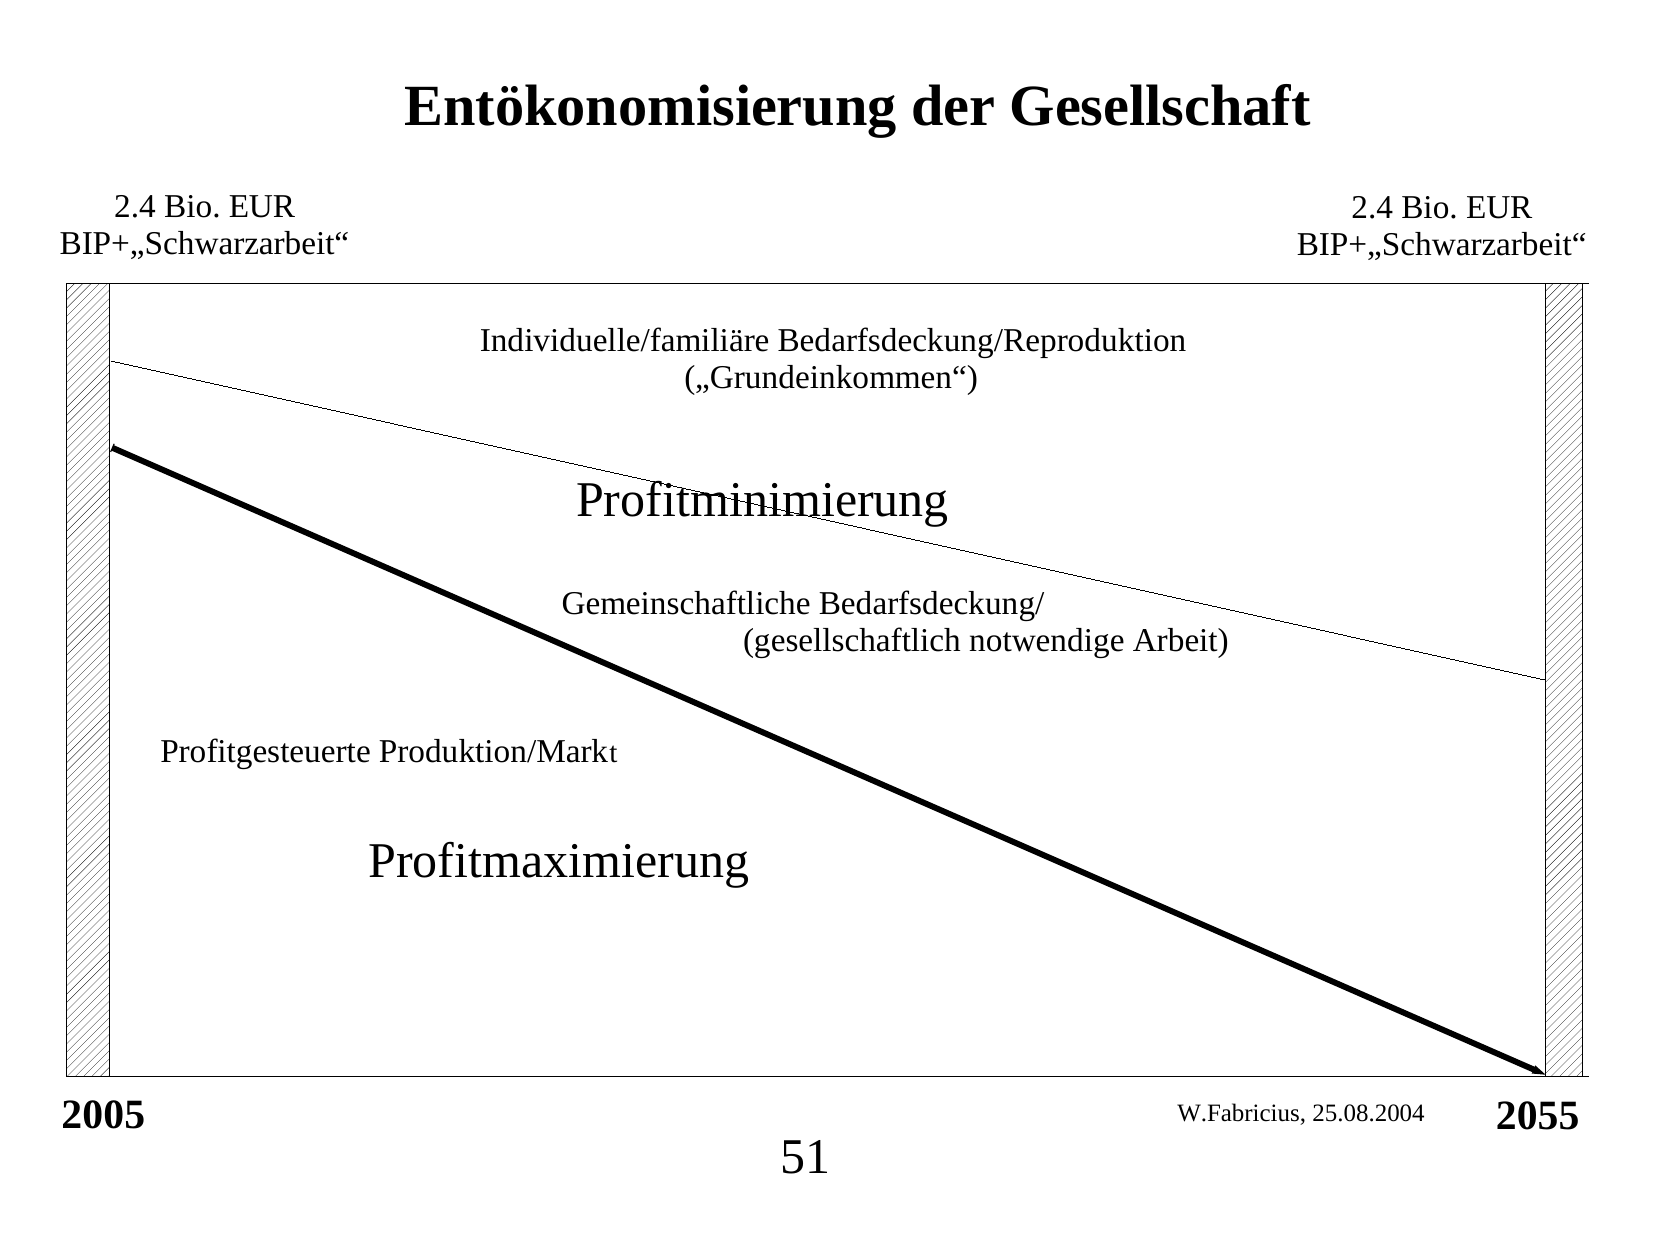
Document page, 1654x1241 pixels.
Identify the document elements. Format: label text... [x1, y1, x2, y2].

text_box 2005 [61, 1091, 150, 1148]
text_box W.Fabricius, 25.08.2004 [1177, 1098, 1426, 1131]
text_box Gemeinschaftliche Bedarfsdeckung/ (gesellschaftlich notwendige Arbeit) [561, 585, 1362, 676]
text_box [1545, 284, 1583, 1076]
text_box Profitmaximierung [368, 832, 804, 904]
text_box Profitgesteuerte Produktion/Markt [160, 733, 619, 776]
text_box 2.4 Bio. EUR BIP+„Schwarzarbeit“ [1284, 189, 1600, 271]
text_box 2055 [1495, 1092, 1584, 1149]
text_box [66, 283, 110, 1077]
text_box 2.4 Bio. EUR BIP+„Schwarzarbeit“ [59, 187, 369, 273]
text_box Individuelle/familiäre Bedarfsdeckung/Reproduktion („Grundeinkommen“) [458, 321, 1190, 407]
text_box <Nummer> [780, 1129, 1016, 1191]
text_box Profitminimierung [576, 472, 964, 543]
text_box Entökonomisierung der Gesellschaft [397, 73, 1319, 150]
text_box Gemeinschaftliche Bedarfsdeckung/ (gesellschaftlich notwendige Arbeit) [561, 648, 624, 676]
